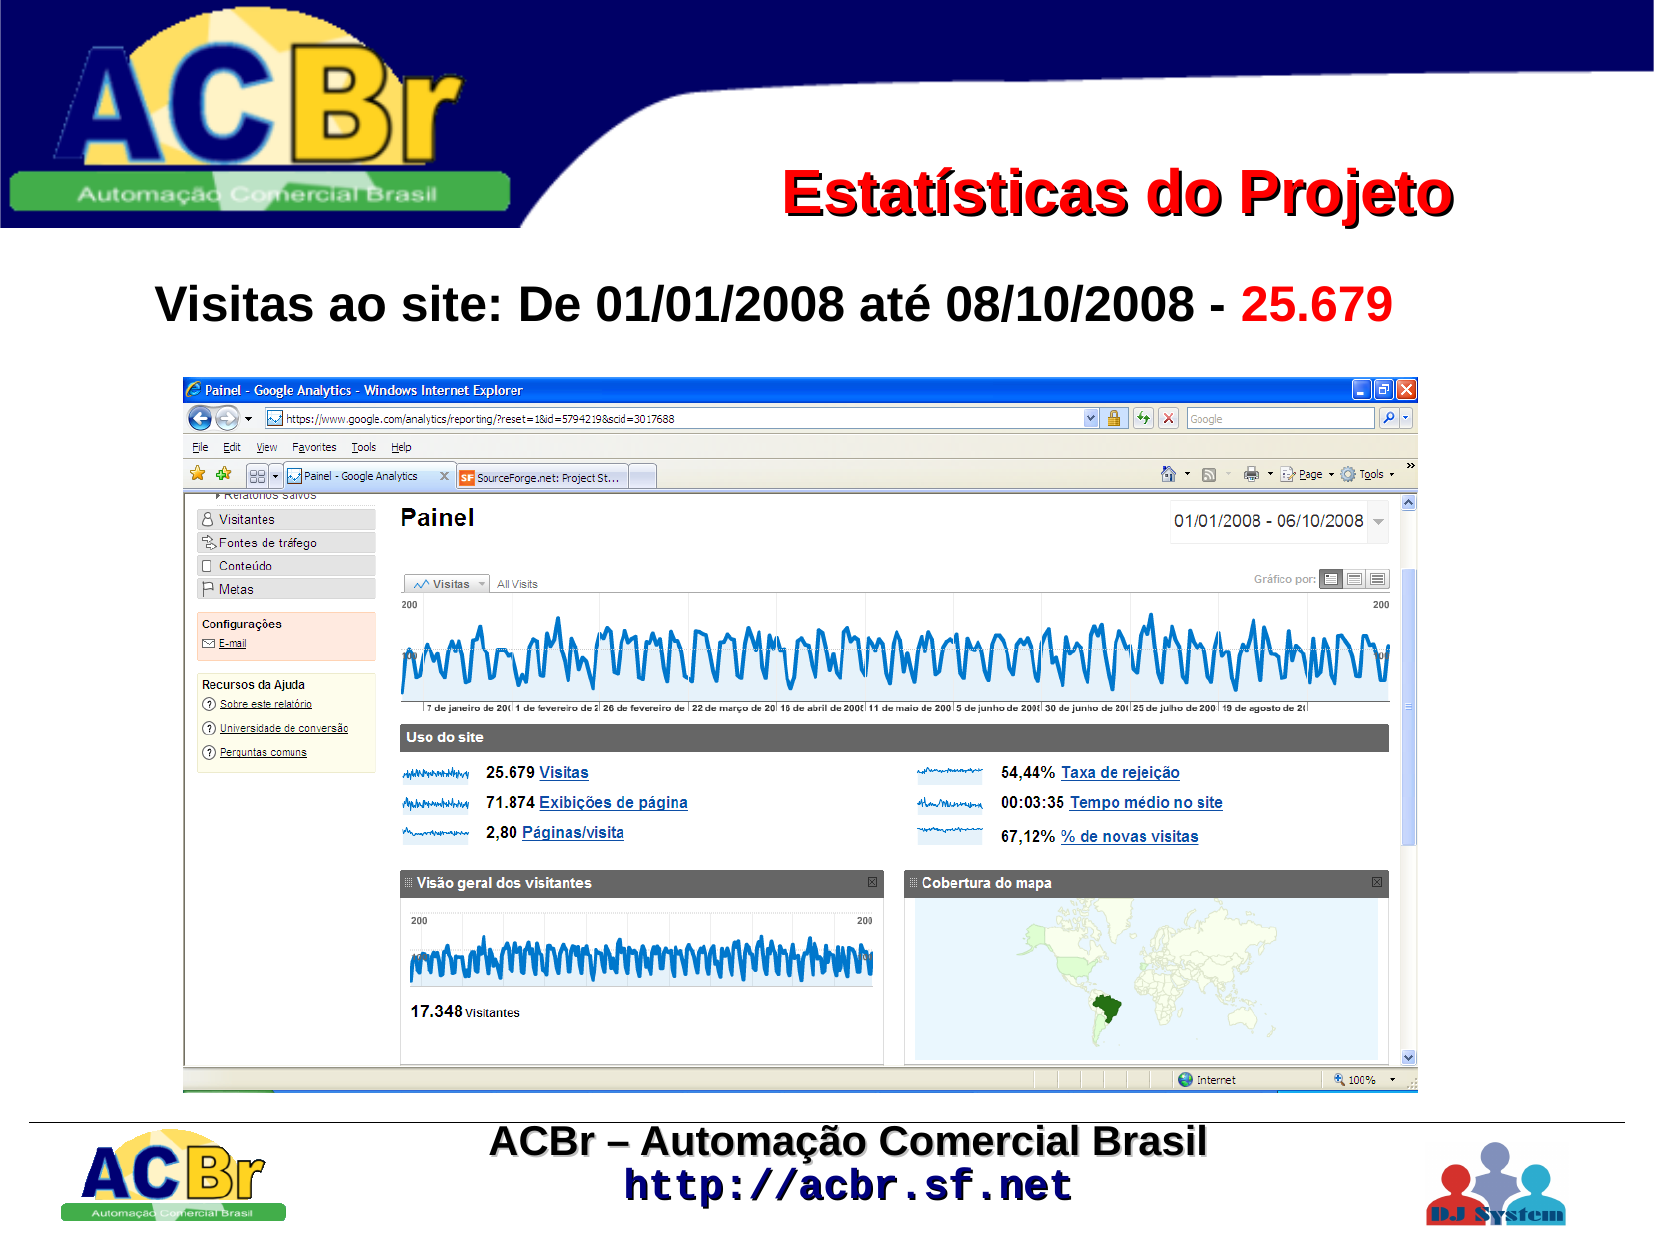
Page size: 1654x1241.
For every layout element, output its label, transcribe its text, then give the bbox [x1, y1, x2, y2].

picture [183, 377, 1418, 1093]
picture [59, 1127, 287, 1224]
title Estatísticas do Projeto [604, 108, 1631, 277]
picture [0, 0, 1654, 228]
picture [1425, 1142, 1569, 1227]
text_box Visitas ao site: De 01/01/2008 até 08/10/2008 - 25.679 [139, 268, 1409, 346]
